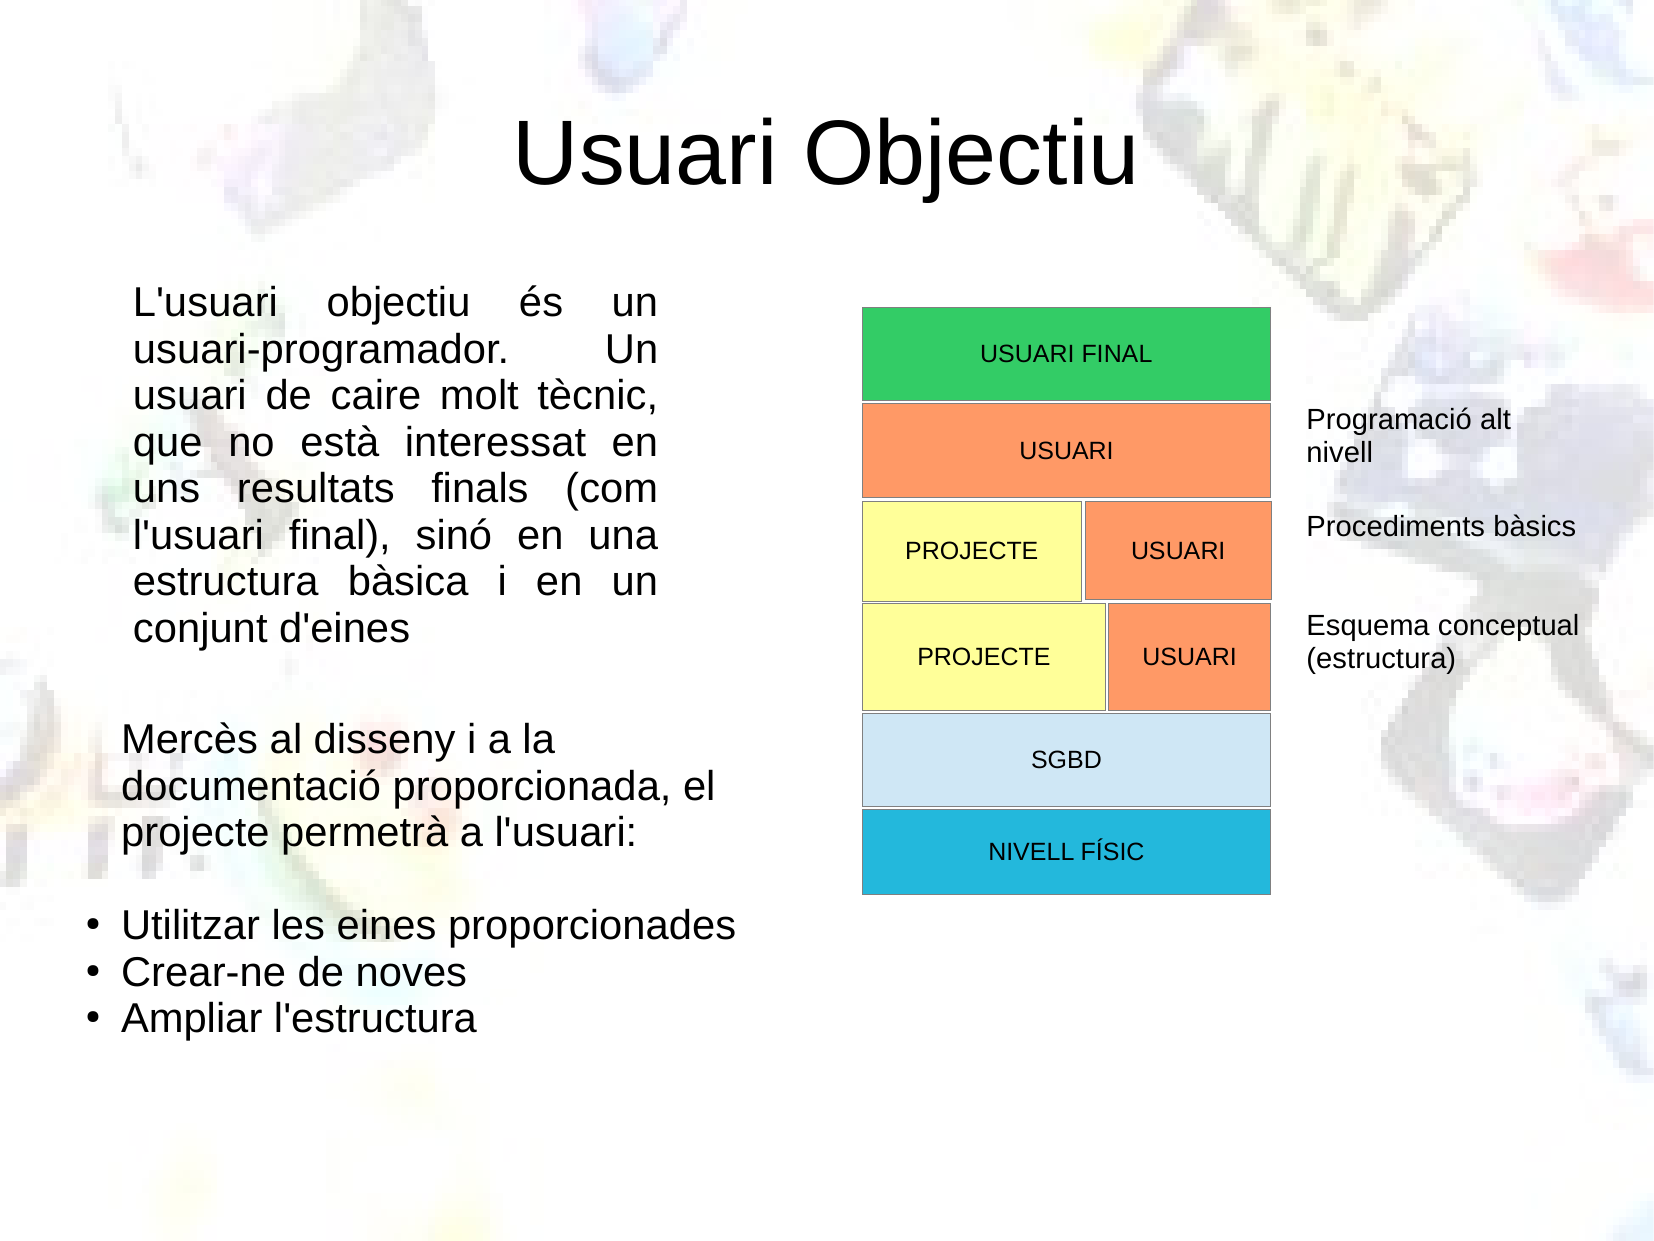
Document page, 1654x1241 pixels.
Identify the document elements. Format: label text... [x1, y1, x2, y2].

text_box Mercès al disseny i a la documentació proporcionada, el projecte permetrà a l'usuari: Utilitzar les eines proporcionades Crear-ne de noves Ampliar l'estructura [70, 708, 823, 1051]
text_box NIVELL FÍSIC [862, 809, 1271, 895]
text_box USUARI [1108, 603, 1271, 711]
text_box PROJECTE [862, 603, 1106, 711]
title Usuari Objectiu [82, 49, 1571, 257]
text_box USUARI [862, 403, 1271, 498]
text_box USUARI [1085, 501, 1272, 600]
text_box SGBD [862, 713, 1271, 807]
text_box Esquema conceptual (estructura) [1291, 601, 1654, 706]
text_box PROJECTE [862, 501, 1082, 602]
text_box USUARI FINAL [862, 307, 1271, 401]
text_box L'usuari objectiu és un usuari-programador. Un usuari de caire molt tècnic, que no està interessat en uns resultats finals (com l'usuari final), sinó en una estructura bàsica i en un conjunt d'eines [118, 271, 674, 661]
picture [0, 0, 1654, 1241]
text_box Procediments bàsics [1291, 502, 1594, 608]
text_box Programació alt nivell [1291, 395, 1569, 501]
